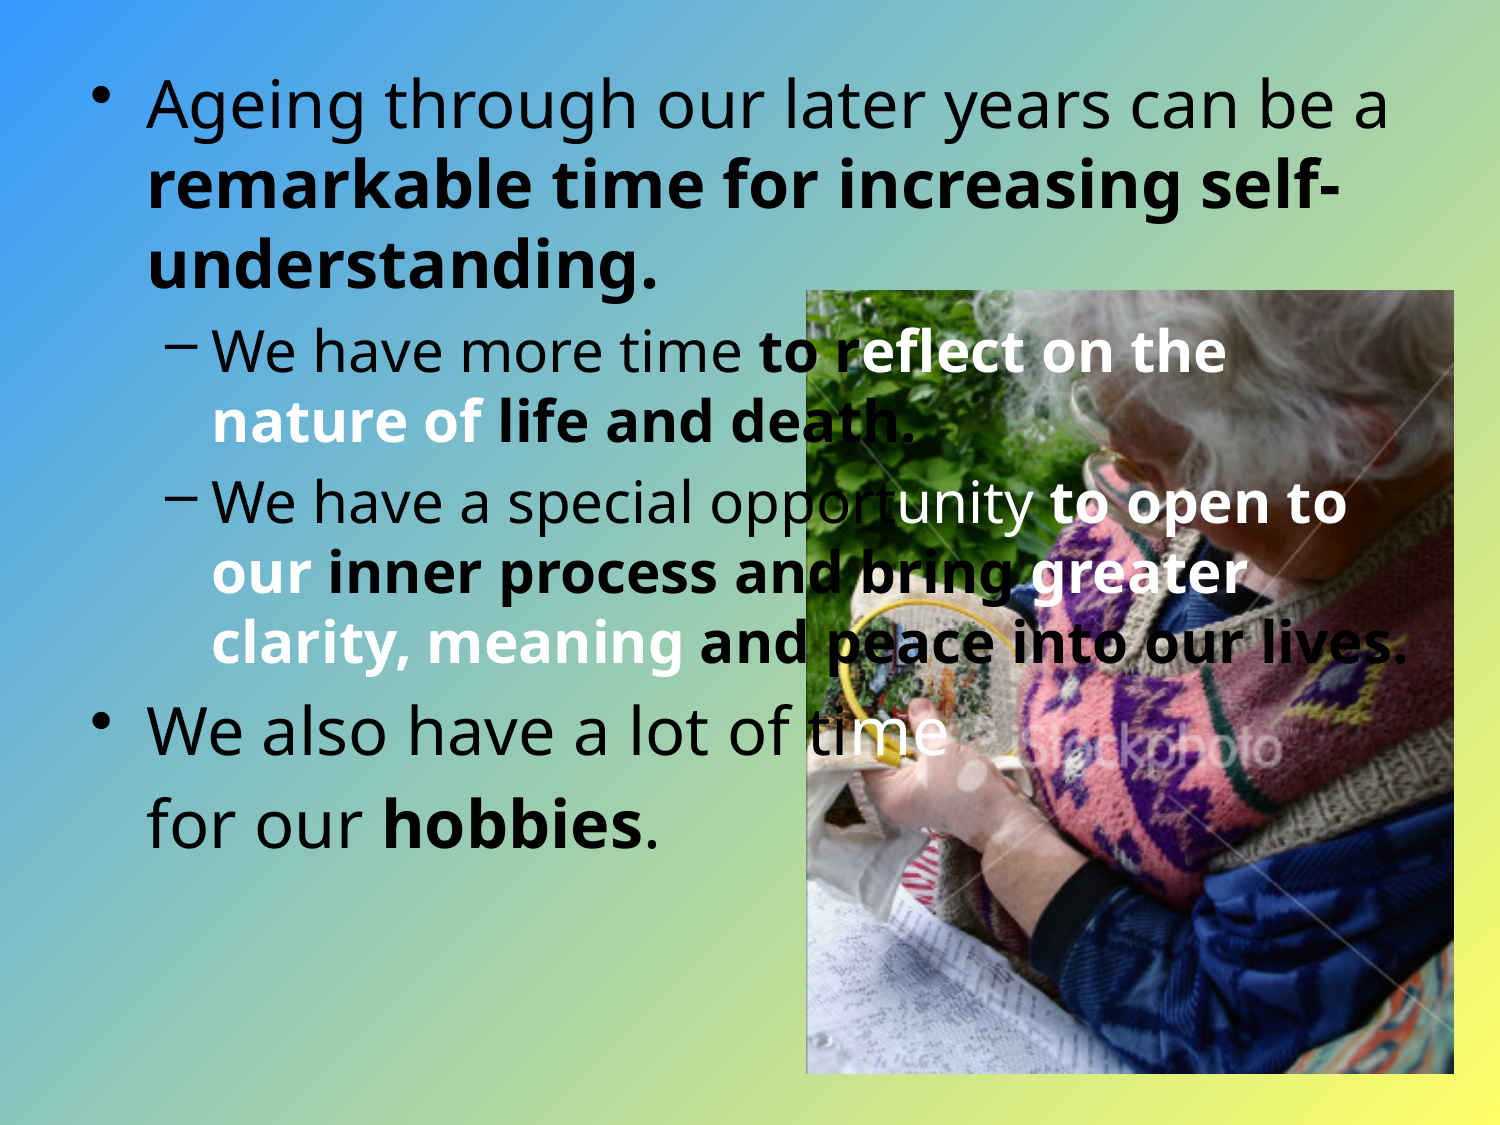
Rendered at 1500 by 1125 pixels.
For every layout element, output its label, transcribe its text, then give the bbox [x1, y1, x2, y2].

list Ageing through our later years can be a remarkable time for increasing self-understanding. We have more time to reflect on the nature of life and death. We have a special opportunity to open to our inner process and bring greater clarity, meaning and peace into our lives. We also have a lot of time for our hobbies. [75, 54, 1436, 1005]
picture [806, 290, 1454, 1074]
